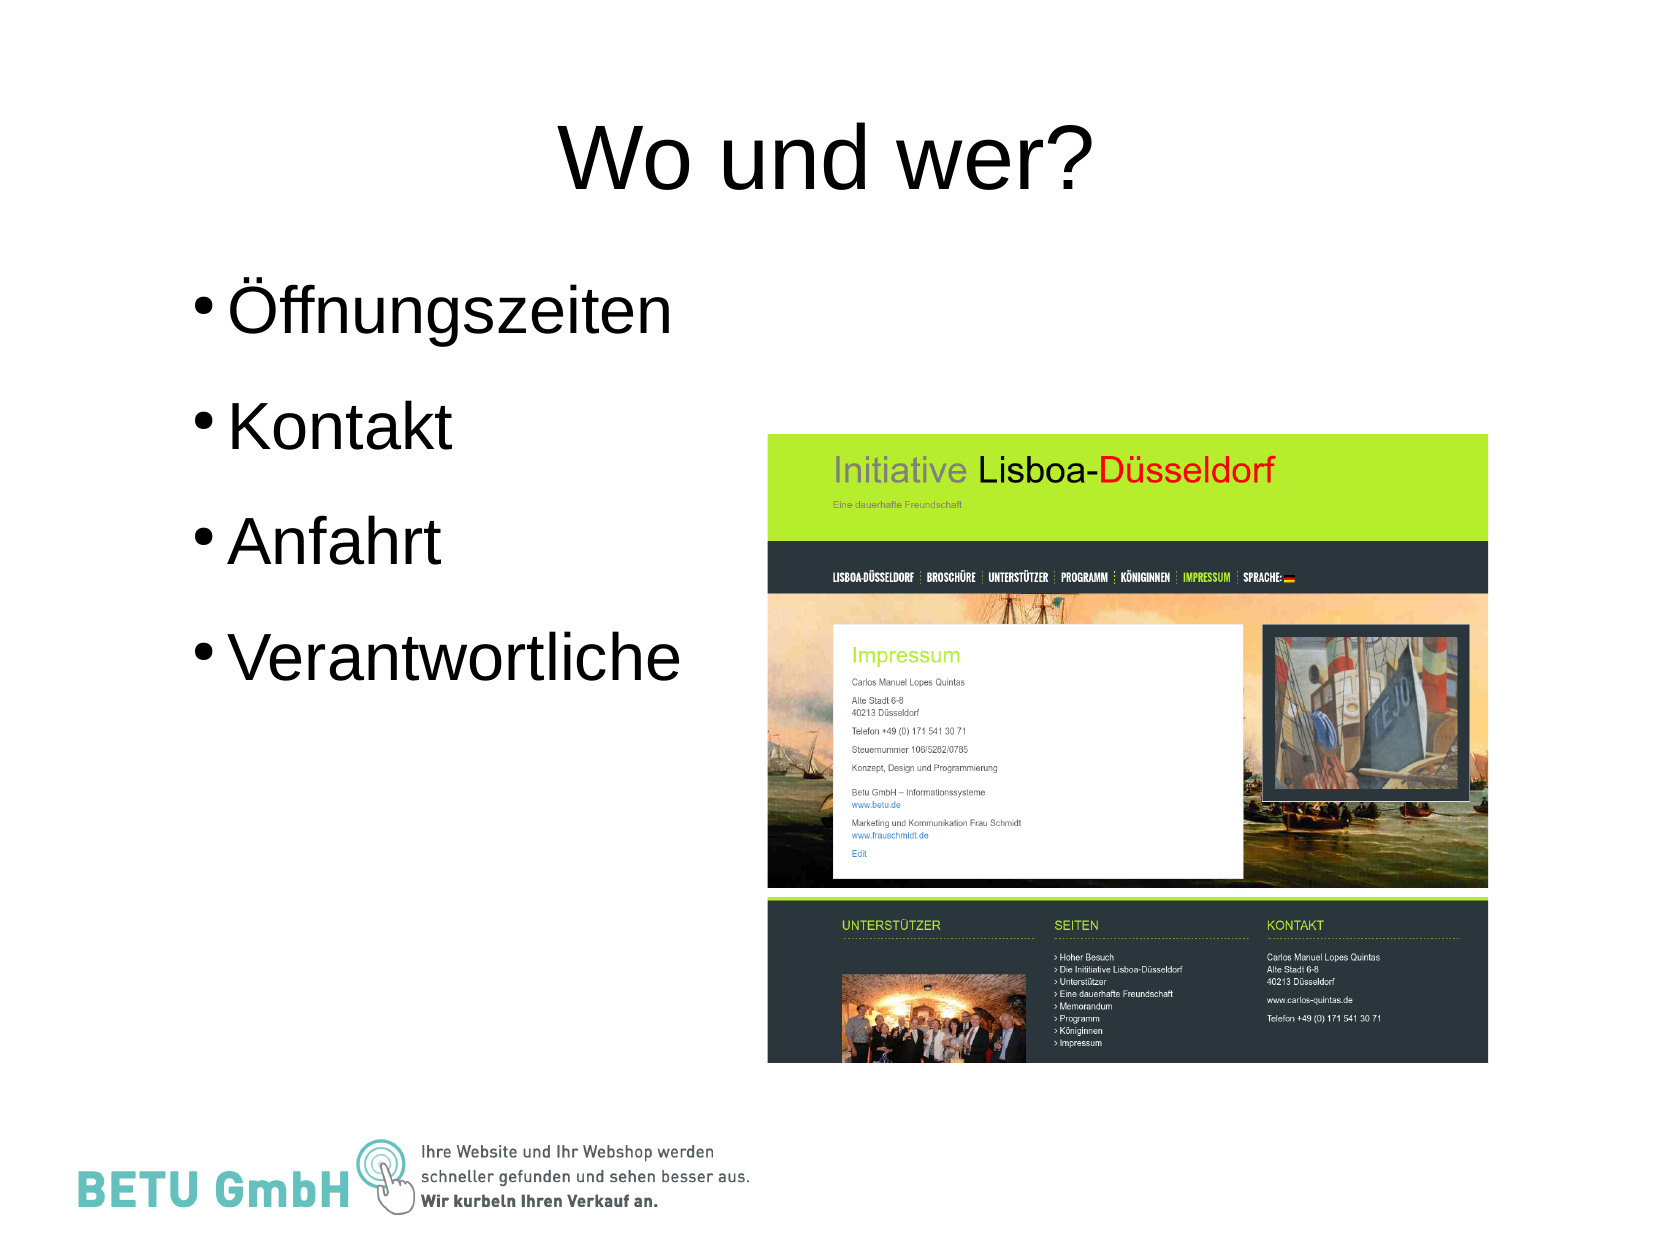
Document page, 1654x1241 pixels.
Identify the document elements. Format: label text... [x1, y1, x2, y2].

text_box Öffnungszeiten Kontakt Anfahrt Verantwortliche [177, 259, 699, 499]
text_box Wo und wer? [82, 49, 1571, 257]
picture [767, 434, 1489, 1064]
picture [70, 1138, 815, 1216]
